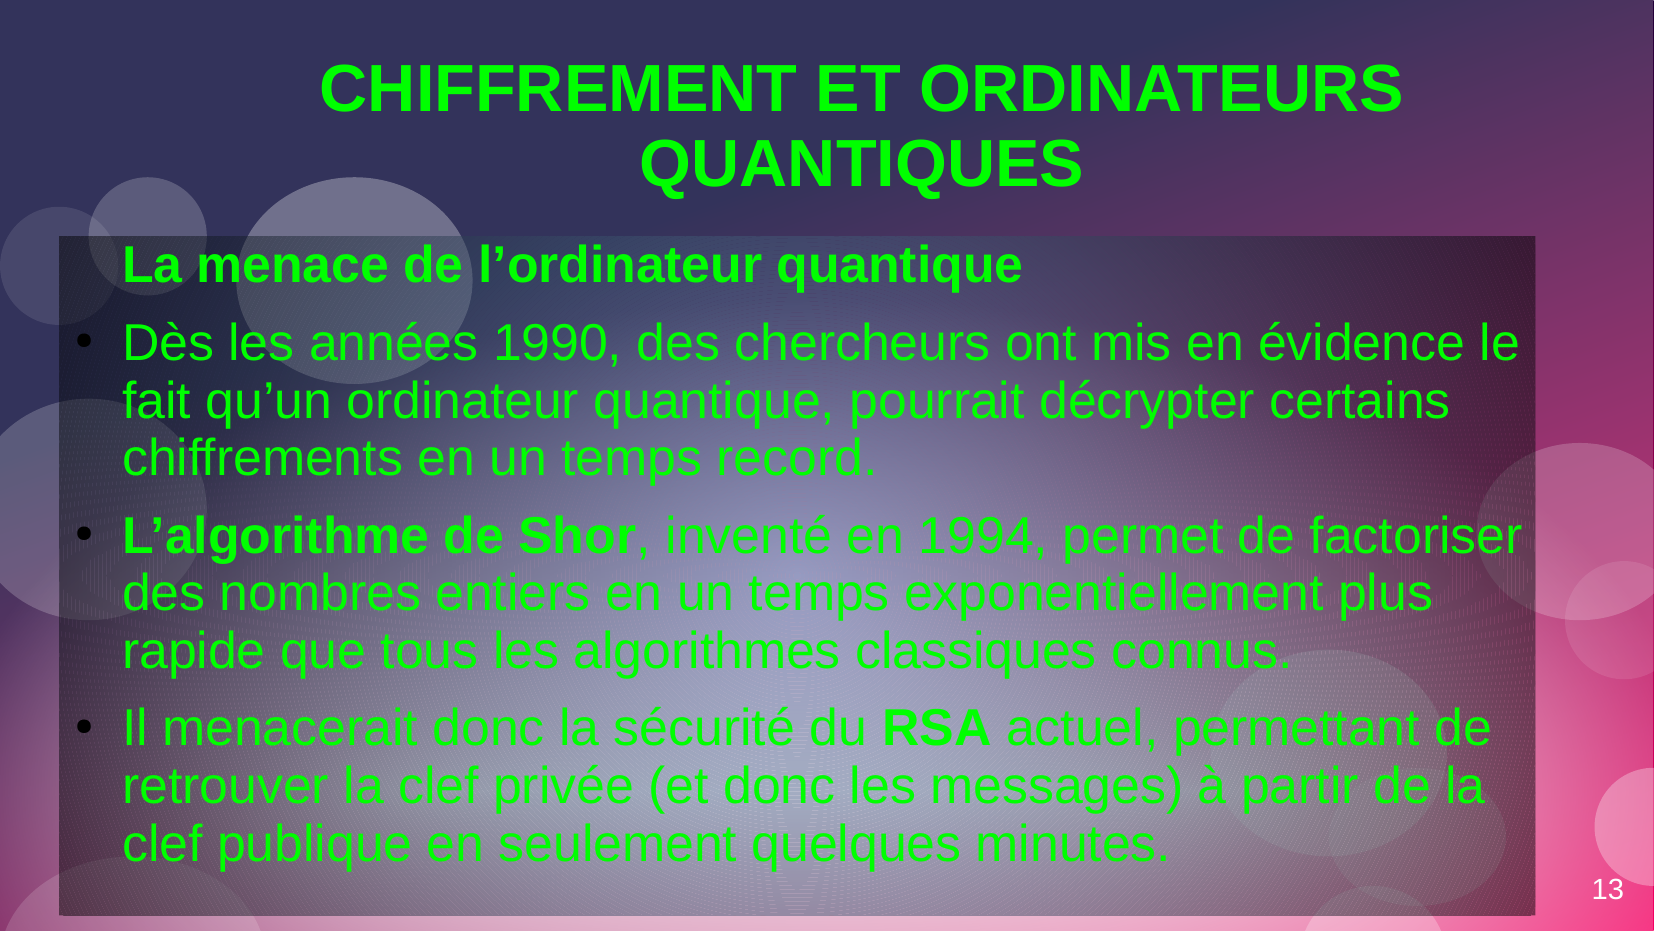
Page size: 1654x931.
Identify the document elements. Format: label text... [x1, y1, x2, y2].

list La menace de l’ordinateur quantique Dès les années 1990, des chercheurs ont mis en évidence le fait qu’un ordinateur quantique, pourrait décrypter certains chiffrements en un temps record. L’algorithme de Shor, inventé en 1994, permet de factoriser des nombres entiers en un temps exponentiellement plus rapide que tous les algorithmes classiques connus. Il menacerait donc la sécurité du RSA actuel, permettant de retrouver la clef privée (et donc les messages) à partir de la clef publique en seulement quelques minutes. [59, 236, 1536, 916]
title chiffrement et ordinateurs quantiques [88, 44, 1565, 207]
